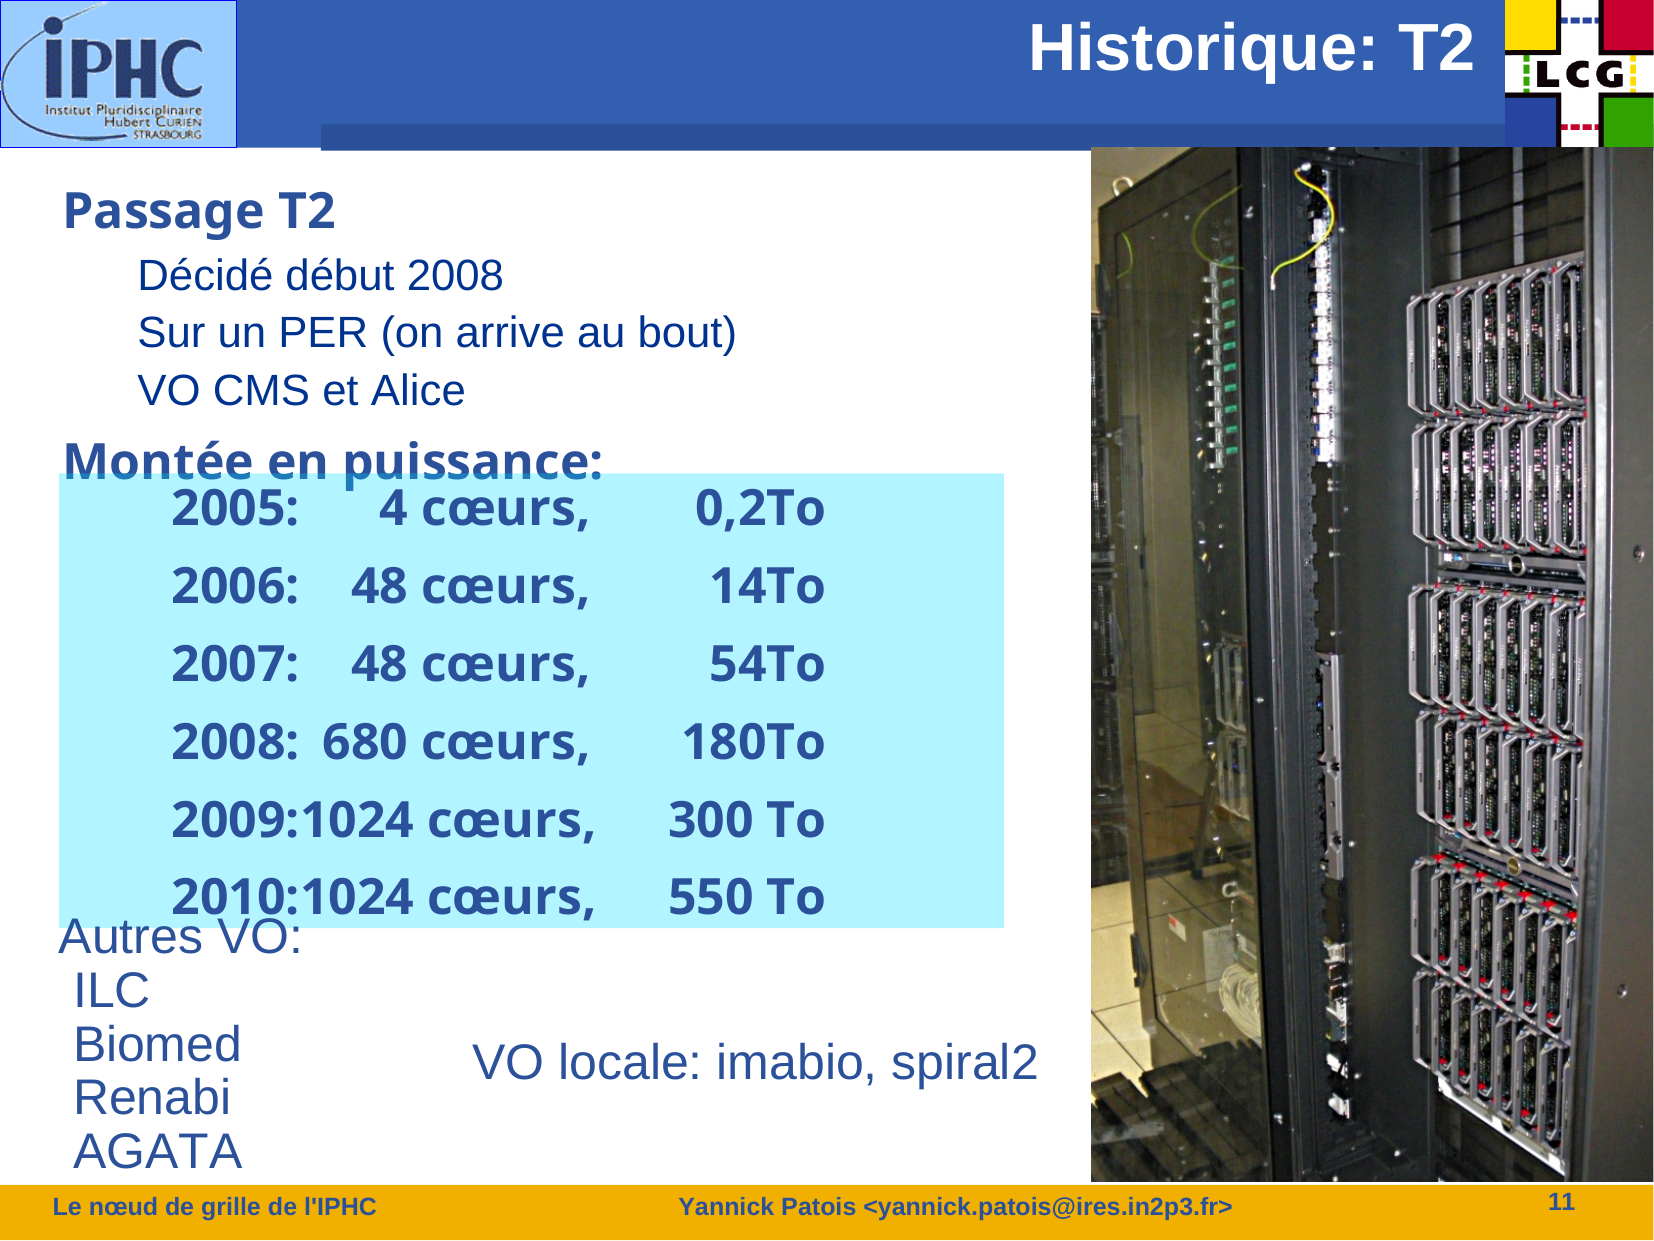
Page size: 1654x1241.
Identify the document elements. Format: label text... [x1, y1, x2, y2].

picture [0, 0, 204, 141]
list 2005: 4 cœurs, 0,2To 2006: 48 cœurs, 14To 2007: 48 cœurs, 54To 2008: 680 cœurs, 180To 2009: 1024 cœurs, 300 To 2010: 1024 cœurs, 550 To [59, 473, 1004, 886]
title Historique: T2 [236, 0, 1477, 98]
picture [1091, 147, 1654, 1182]
text_box VO locale: imabio, spiral2 [472, 1036, 1040, 1093]
text_box Autres VO: ILC Biomed Renabi AGATA [59, 911, 384, 1182]
list Passage T2 Décidé début 2008 Sur un PER (on arrive au bout) VO CMS et Alice Montée en puissance: [62, 176, 1091, 1159]
